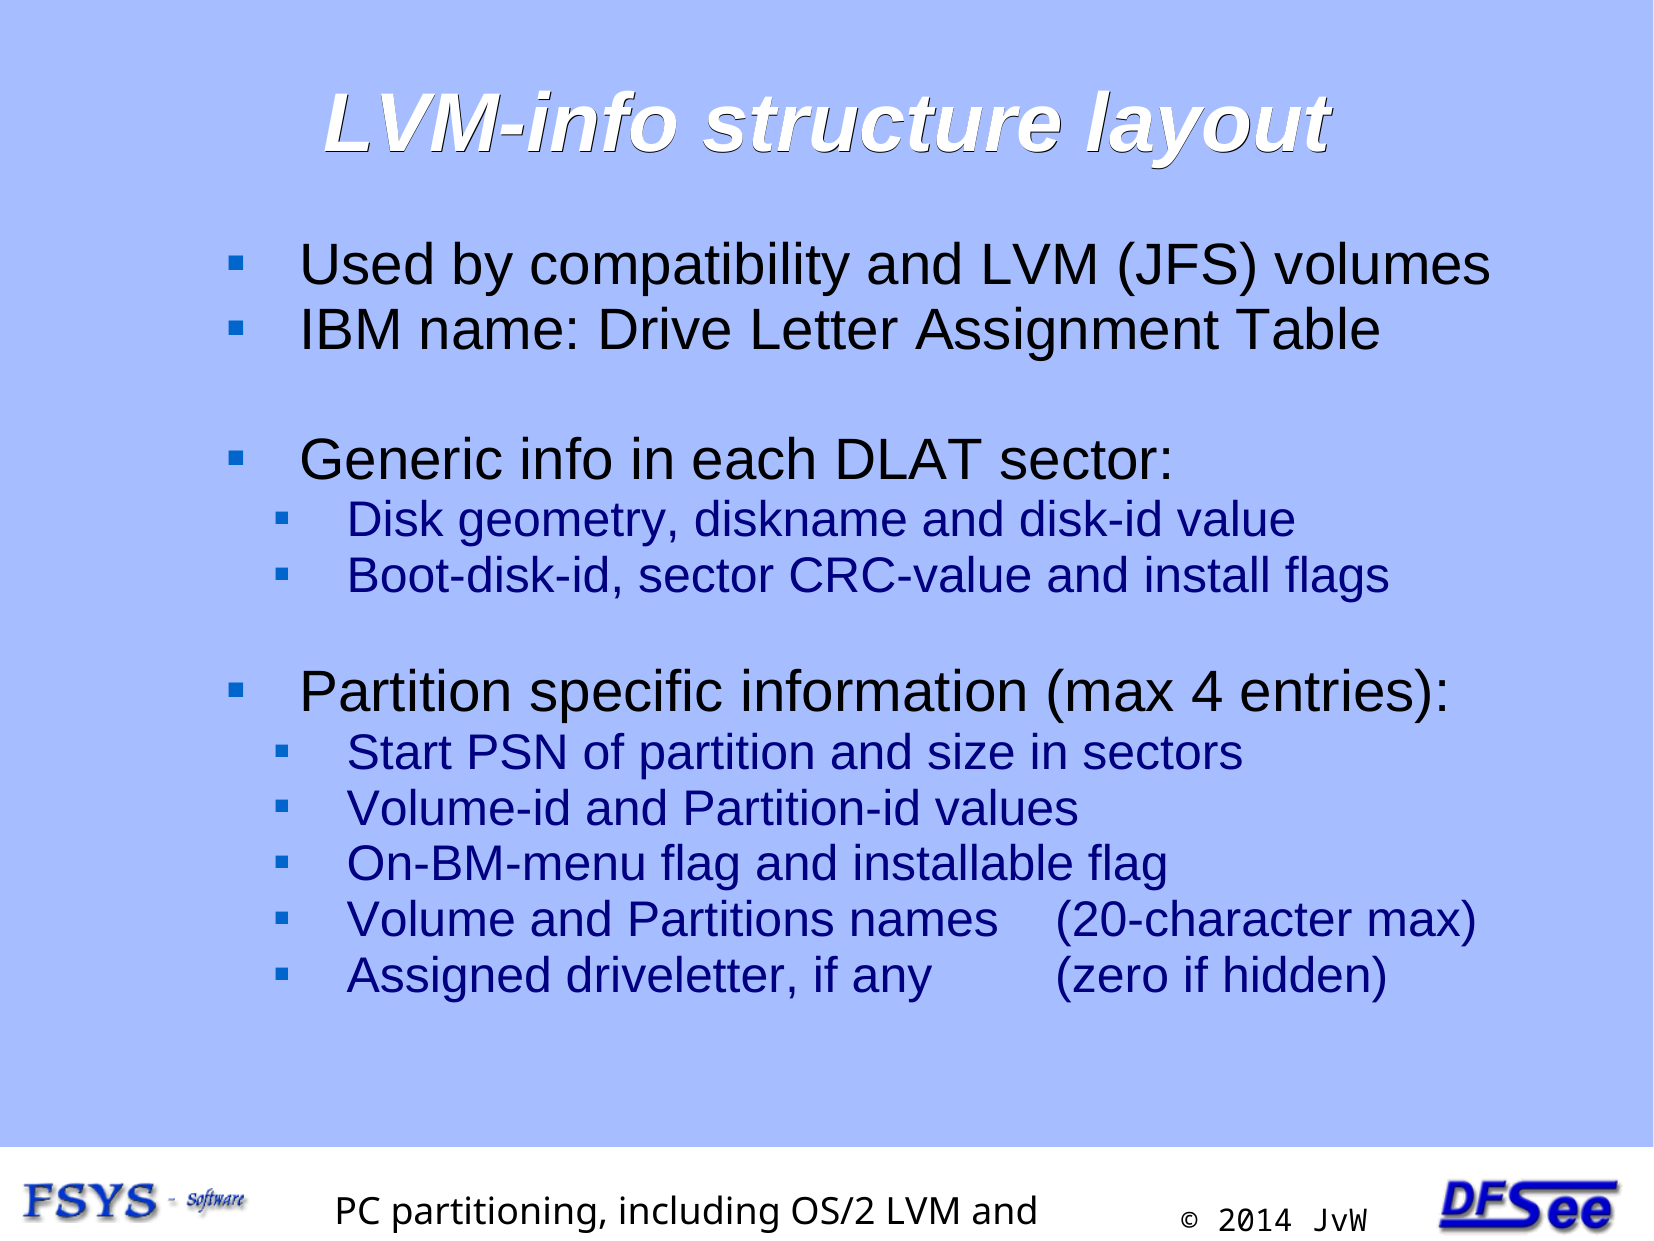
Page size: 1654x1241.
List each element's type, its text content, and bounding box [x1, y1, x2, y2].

list Used by compatibility and LVM (JFS) volumes IBM name: Drive Letter Assignment Table Generic info in each DLAT sector: Disk geometry, diskname and disk-id value Boot-disk-id, sector CRC-value and install flags Partition specific information (max 4 entries): Start PSN of partition and size in sectors Volume-id and Partition-id values On-BM-menu flag and installable flag Volume and Partitions names (20-character max) Assigned driveletter, if any (zero if hidden) [169, 231, 1561, 1155]
picture [1434, 1177, 1623, 1241]
title LVM-info structure layout [121, 19, 1534, 227]
picture [18, 1178, 254, 1223]
